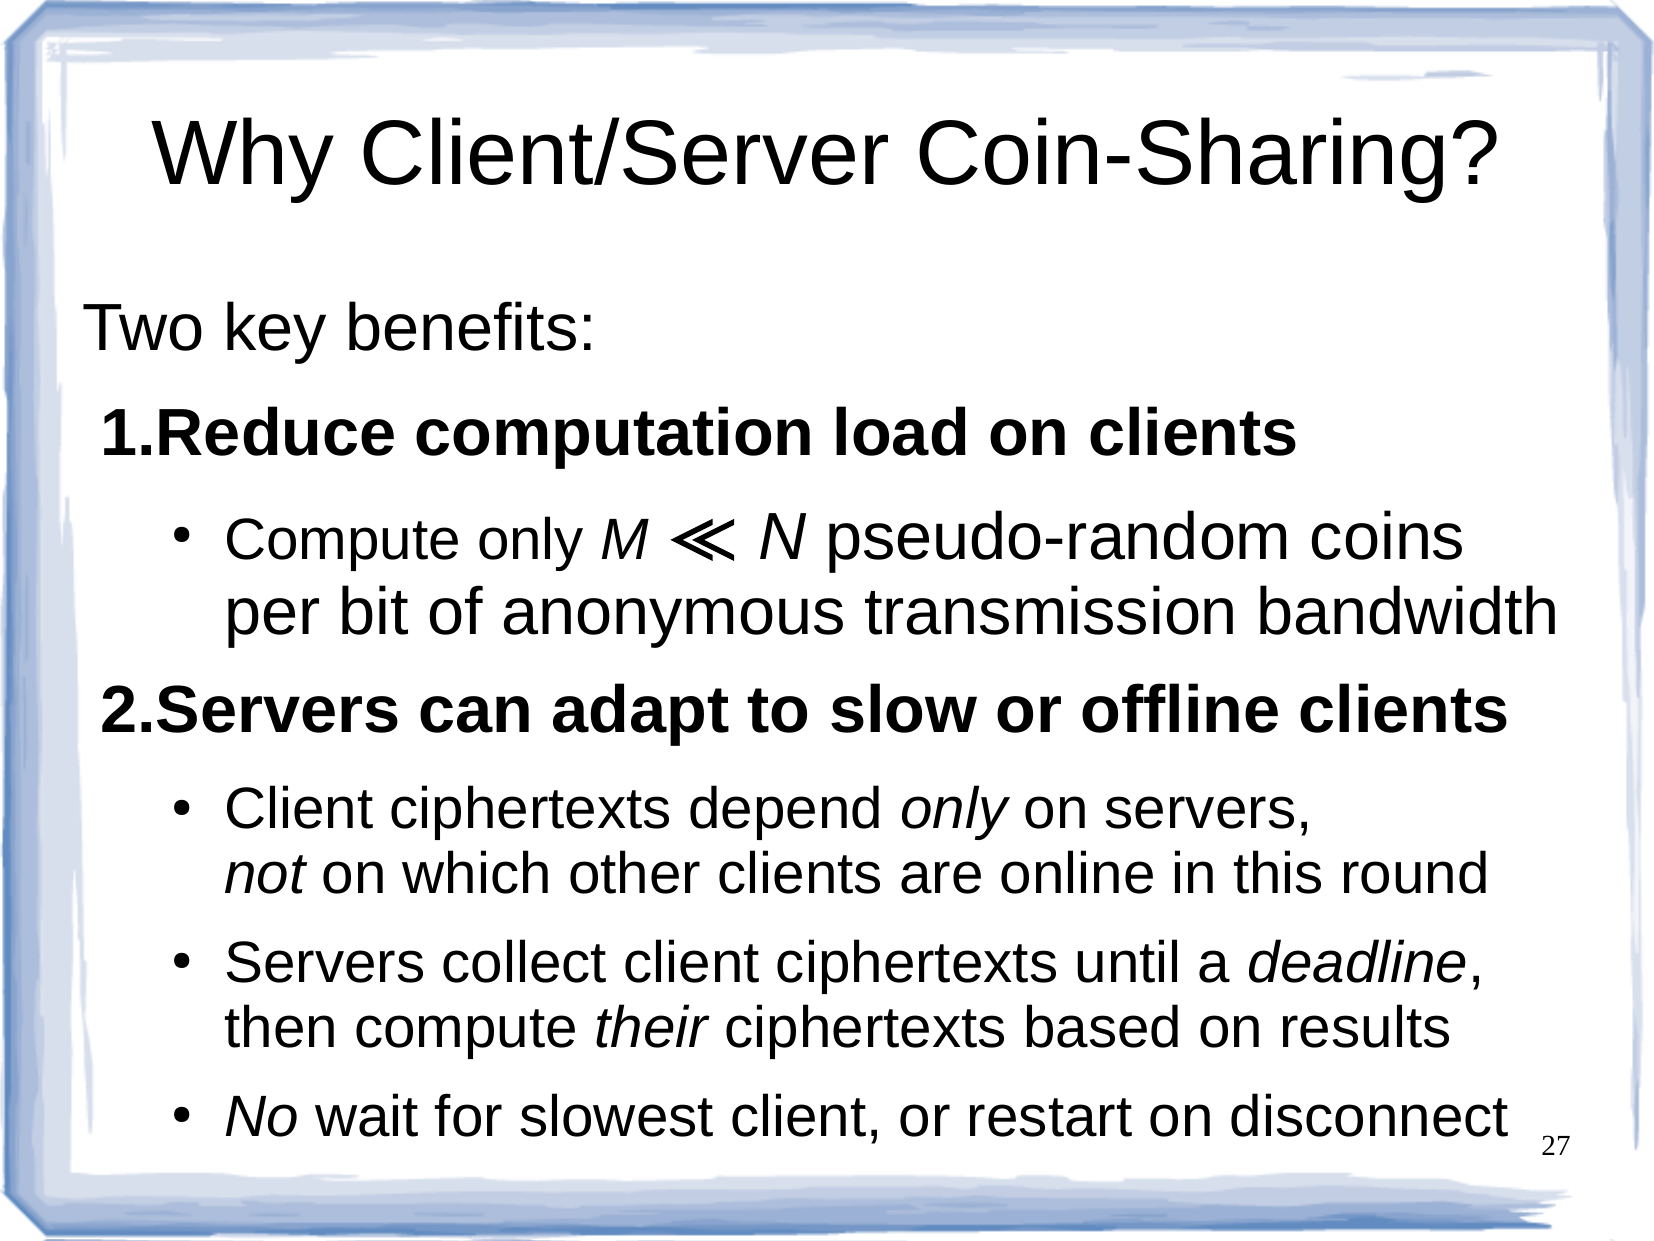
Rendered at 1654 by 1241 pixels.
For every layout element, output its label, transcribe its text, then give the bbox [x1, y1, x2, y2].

list Two key benefits: Reduce computation load on clients Compute only M ≪ N pseudo-random coins per bit of anonymous transmission bandwidth Servers can adapt to slow or offline clients Client ciphertexts depend only on servers, not on which other clients are online in this round Servers collect client ciphertexts until a deadline, then compute their ciphertexts based on results No wait for slowest client, or restart on disconnect [82, 290, 1571, 1155]
title Why Client/Server Coin-Sharing? [82, 49, 1571, 257]
picture [0, 0, 1654, 1241]
